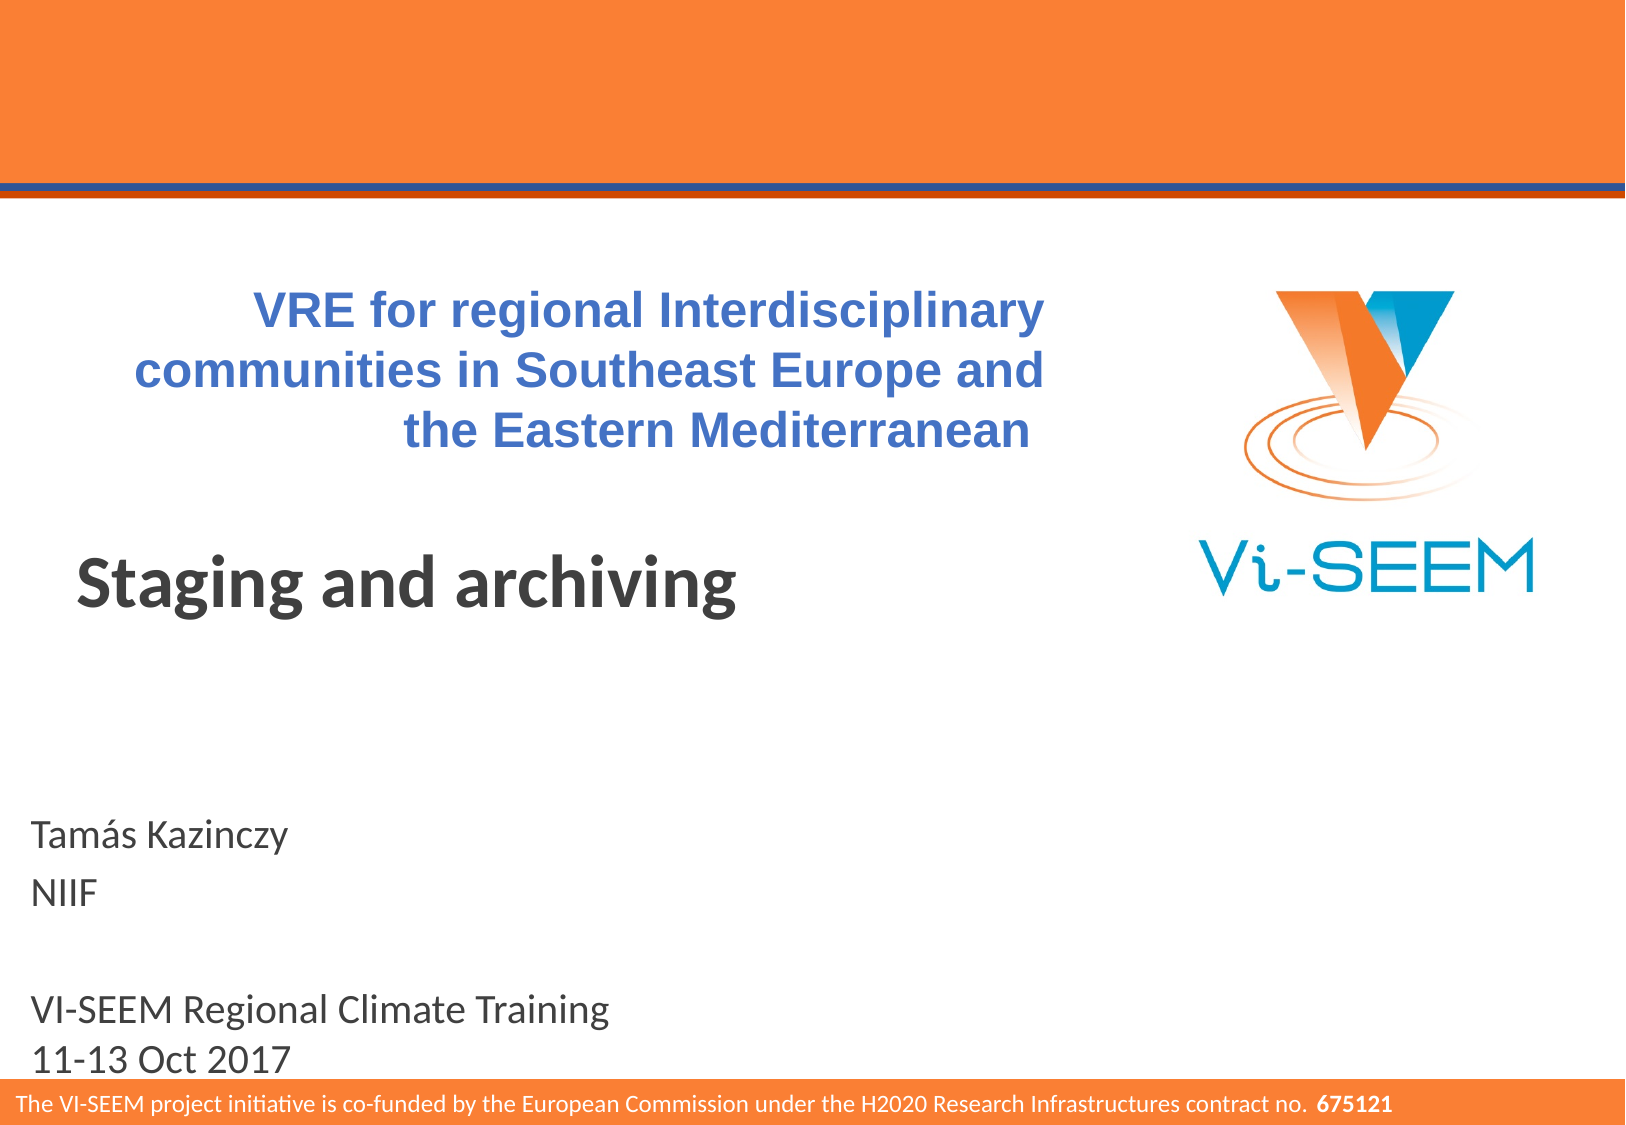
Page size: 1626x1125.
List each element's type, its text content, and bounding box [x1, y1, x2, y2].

title Staging and archiving [61, 506, 1056, 649]
picture [1145, 202, 1582, 654]
subtitle Tamás Kazinczy NIIF VI-SEEM Regional Climate Training 11-13 Oct 2017 [15, 798, 1078, 970]
footer The VI-SEEM project initiative is co-funded by the European Commission under the H2020 Research Infrastructures contract no. 675121 [0, 1079, 1625, 1125]
